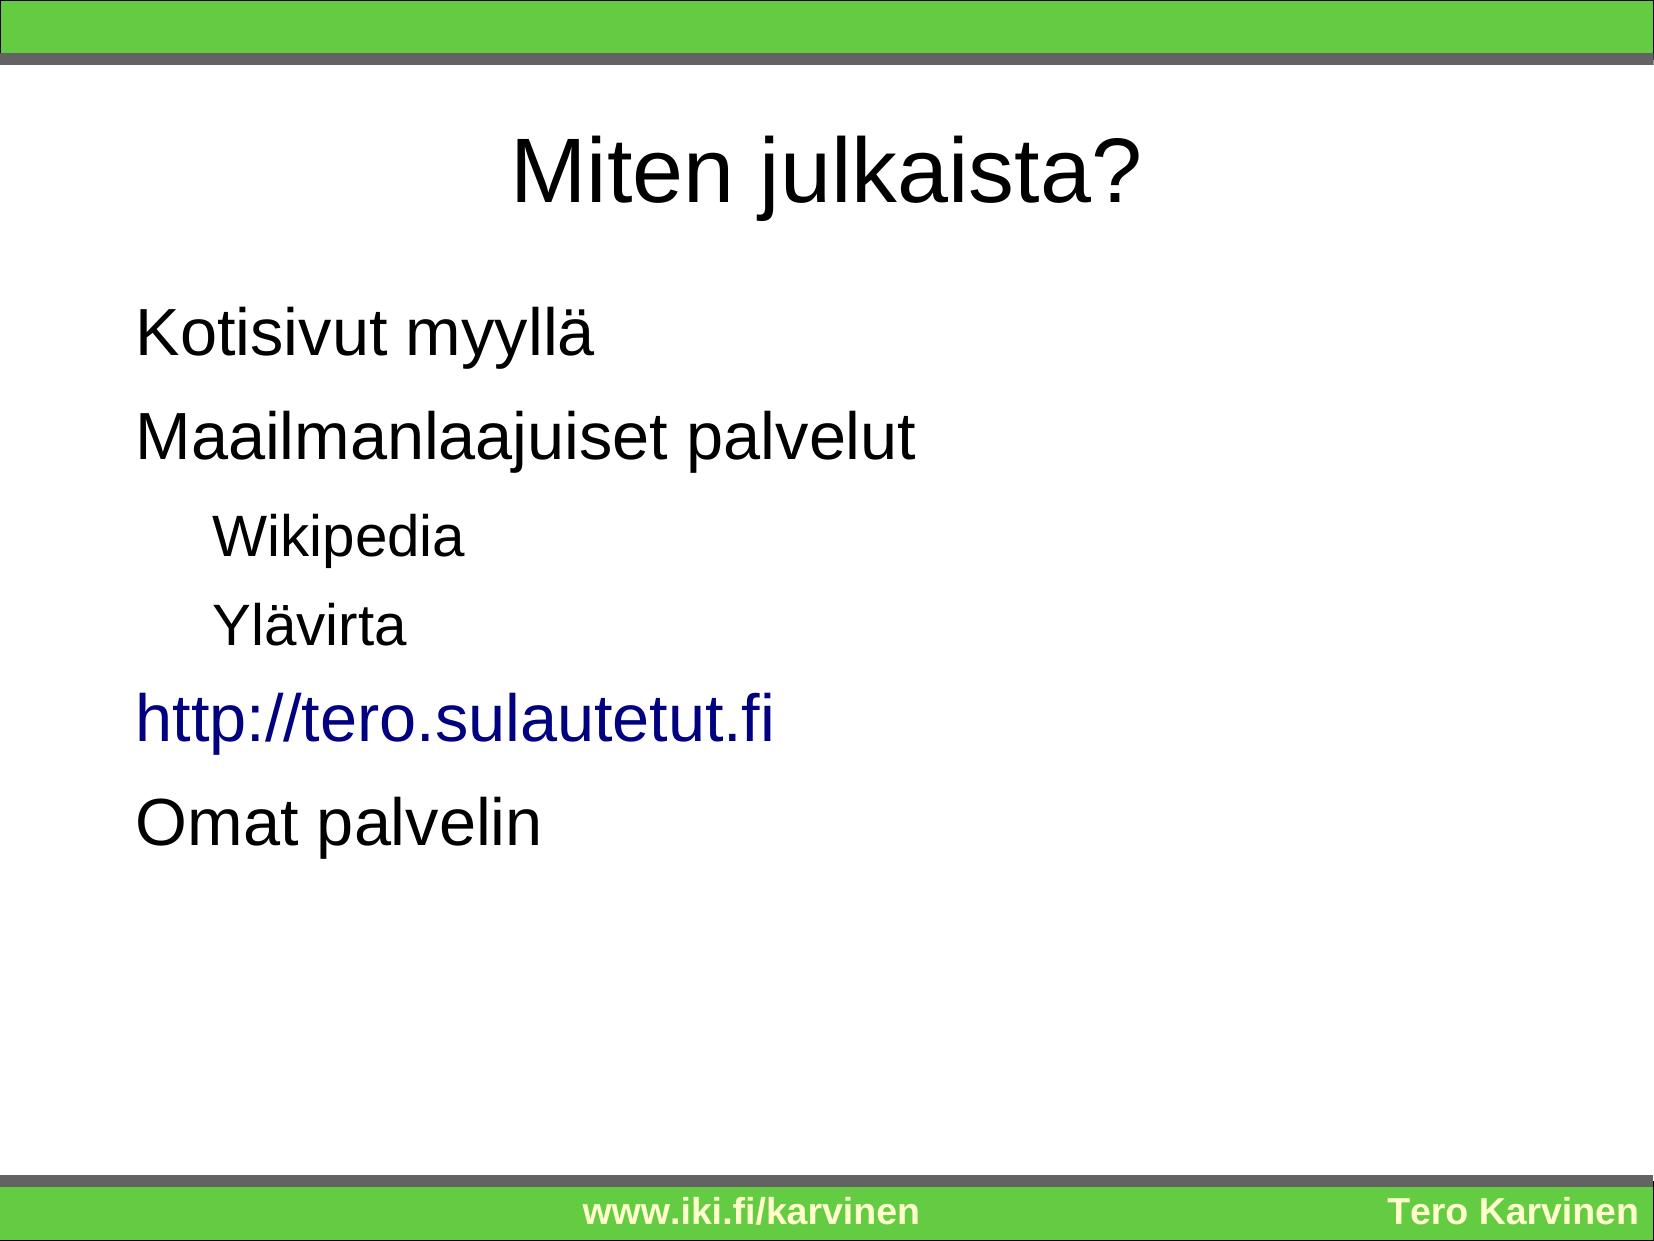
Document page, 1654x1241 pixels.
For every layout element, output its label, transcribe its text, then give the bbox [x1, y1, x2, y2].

list Kotisivut myyllä Maailmanlaajuiset palvelut Wikipedia Ylävirta http://tero.sulautetut.fi Omat palvelin [118, 295, 1577, 1099]
title Miten julkaista? [82, 74, 1571, 267]
